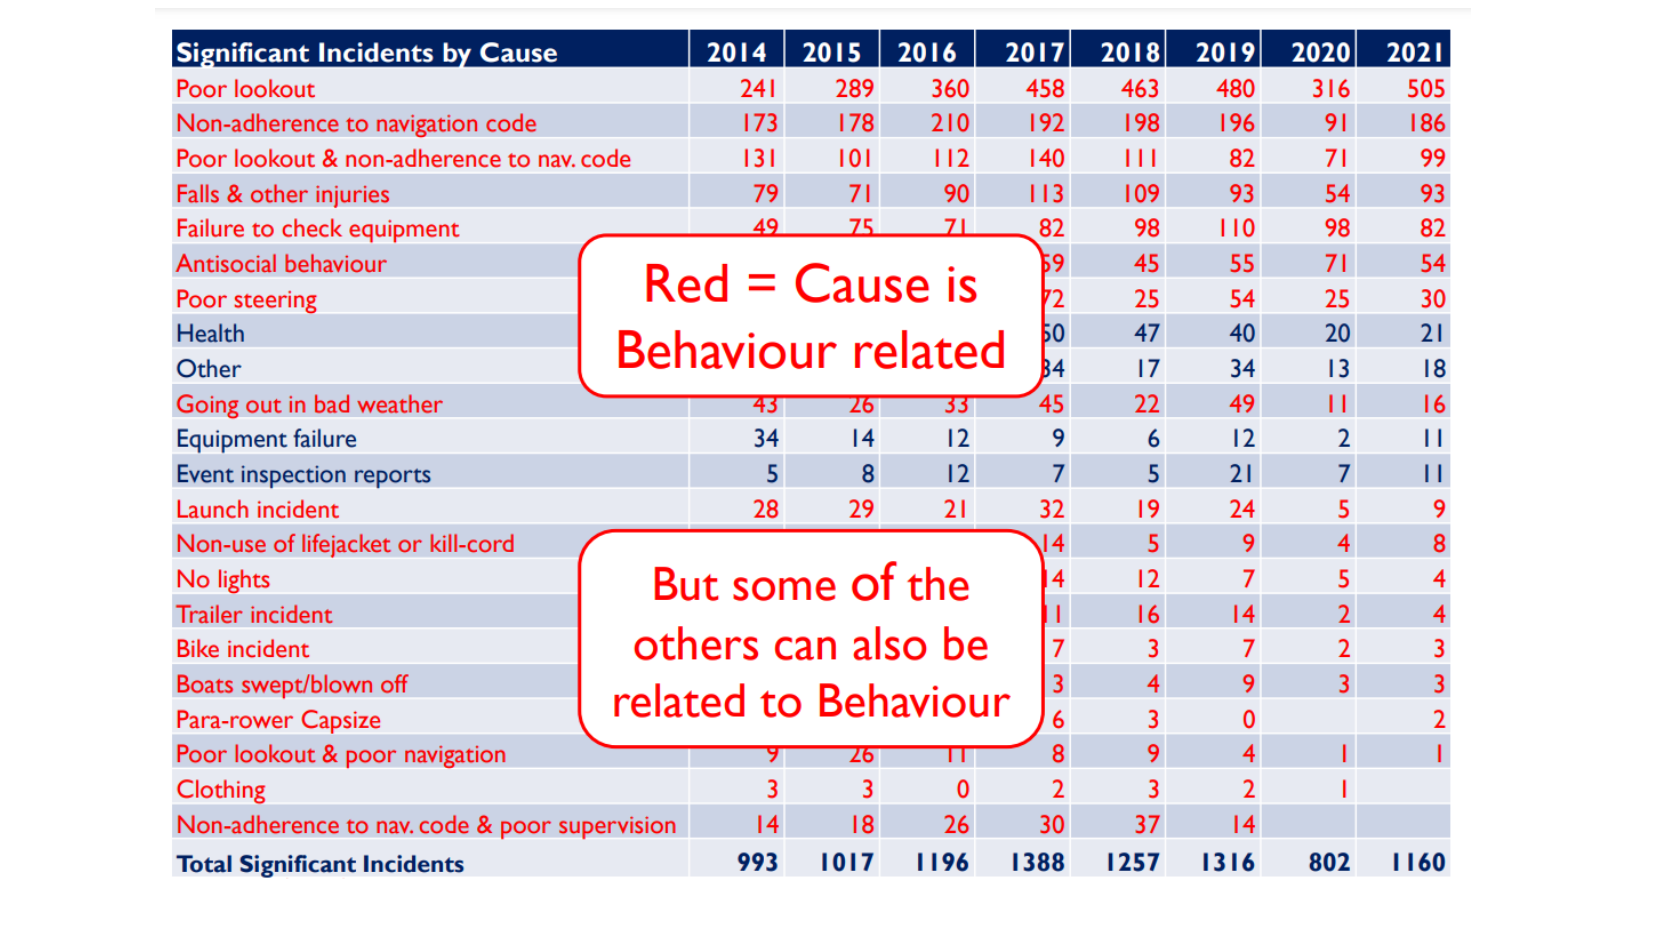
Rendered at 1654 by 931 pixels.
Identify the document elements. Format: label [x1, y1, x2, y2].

picture [155, 8, 1471, 904]
